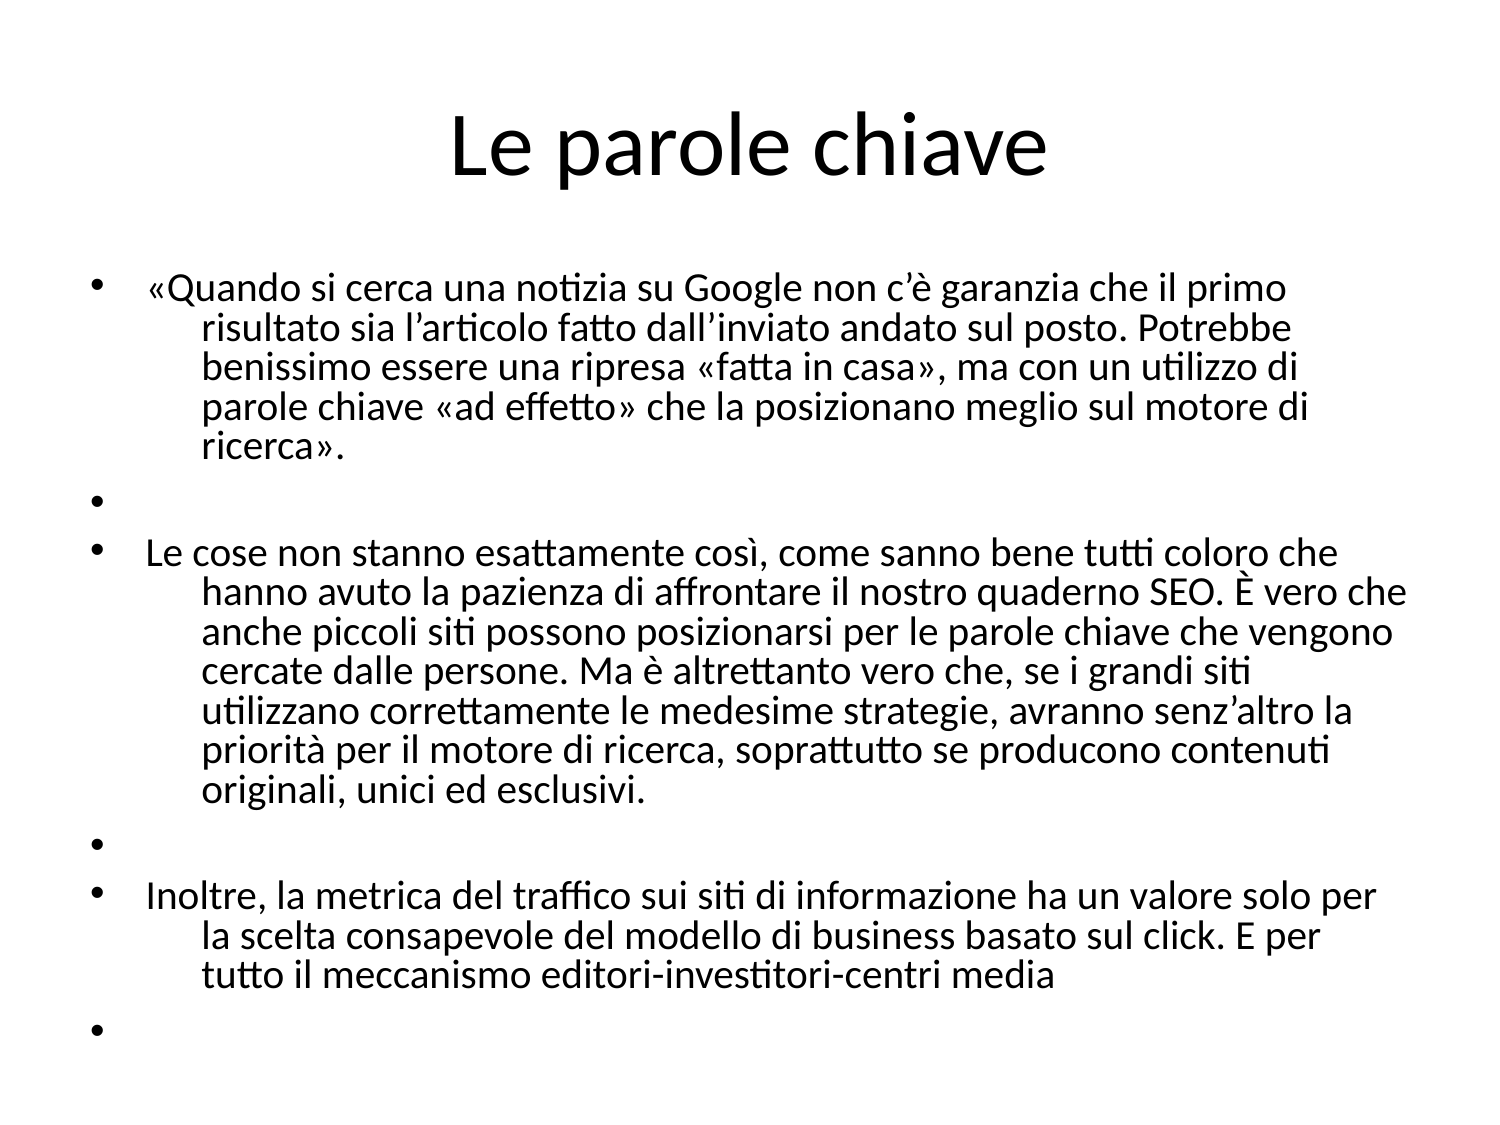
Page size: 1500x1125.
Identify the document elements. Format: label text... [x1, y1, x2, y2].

title Le parole chiave [75, 45, 1426, 233]
list «Quando si cerca una notizia su Google non c’è garanzia che il primo risultato sia l’articolo fatto dall’inviato andato sul posto. Potrebbe benissimo essere una ripresa «fatta in casa», ma con un utilizzo di parole chiave «ad effetto» che la posizionano meglio sul motore di ricerca». Le cose non stanno esattamente così, come sanno bene tutti coloro che hanno avuto la pazienza di affrontare il nostro quaderno SEO. È vero che anche piccoli siti possono posizionarsi per le parole chiave che vengono cercate dalle persone. Ma è altrettanto vero che, se i grandi siti utilizzano correttamente le medesime strategie, avranno senz’altro la priorità per il motore di ricerca, soprattutto se producono contenuti originali, unici ed esclusivi. Inoltre, la metrica del traffico sui siti di informazione ha un valore solo per la scelta consapevole del modello di business basato sul click. E per tutto il meccanismo editori-investitori-centri media [75, 262, 1426, 1005]
